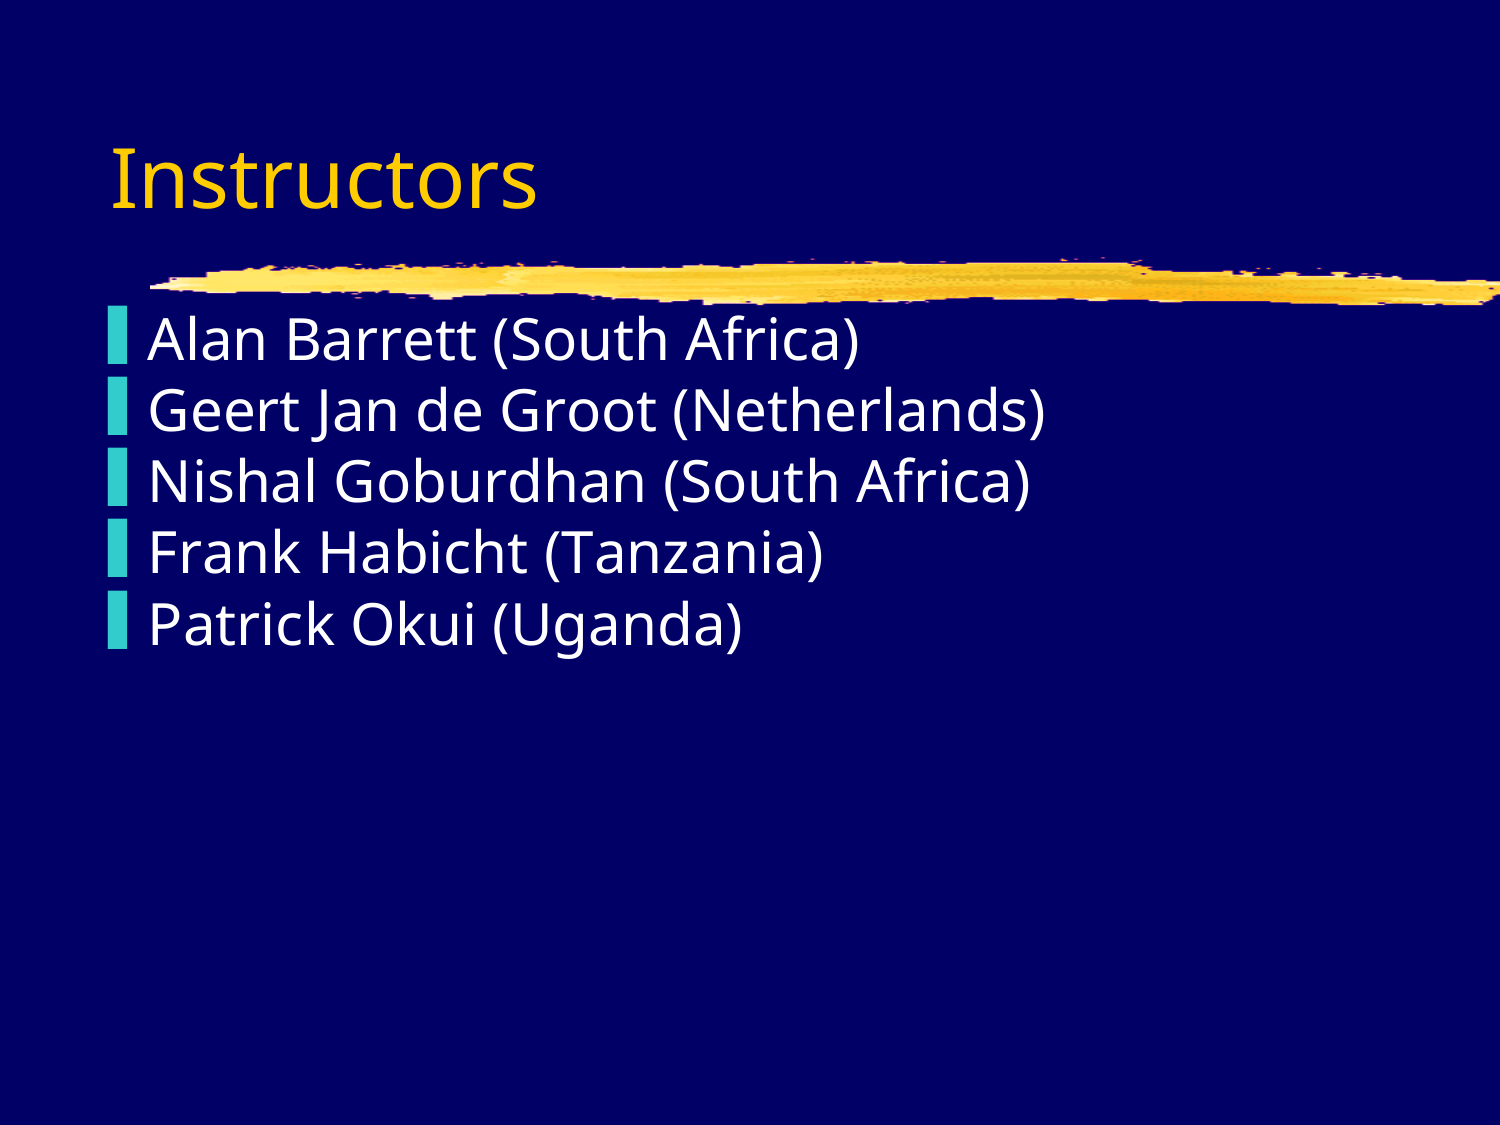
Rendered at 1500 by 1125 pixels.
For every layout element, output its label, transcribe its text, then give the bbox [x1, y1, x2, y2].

picture [150, 252, 1500, 316]
title Instructors [110, 78, 1391, 297]
list Alan Barrett (South Africa)‏ Geert Jan de Groot (Netherlands) Nishal Goburdhan (South Africa) Frank Habicht (Tanzania) Patrick Okui (Uganda) [93, 316, 1463, 1025]
